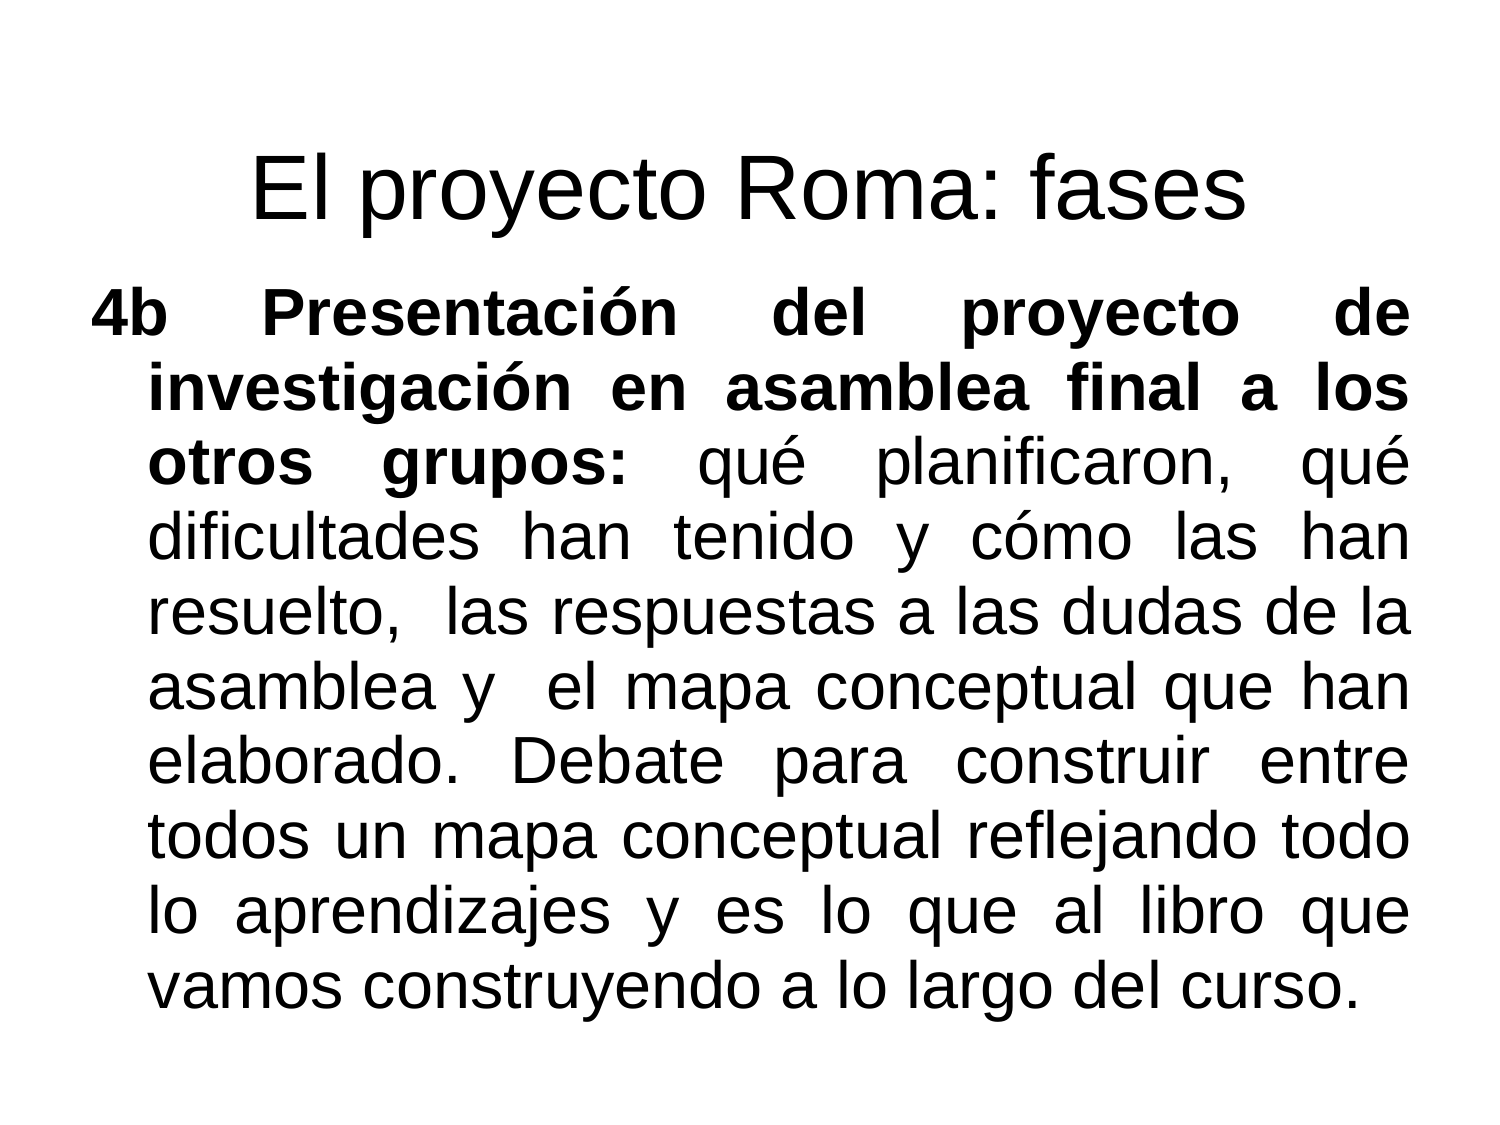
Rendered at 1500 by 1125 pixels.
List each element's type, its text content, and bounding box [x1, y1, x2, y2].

list 4b Presentación del proyecto de investigación en asamblea final a los otros grupos: qué planificaron, qué dificultades han tenido y cómo las han resuelto, las respuestas a las dudas de la asamblea y el mapa conceptual que han elaborado. Debate para construir entre todos un mapa conceptual reflejando todo lo aprendizajes y es lo que al libro que vamos construyendo a lo largo del curso. [76, 267, 1427, 1031]
title El proyecto Roma: fases [75, 75, 1426, 301]
